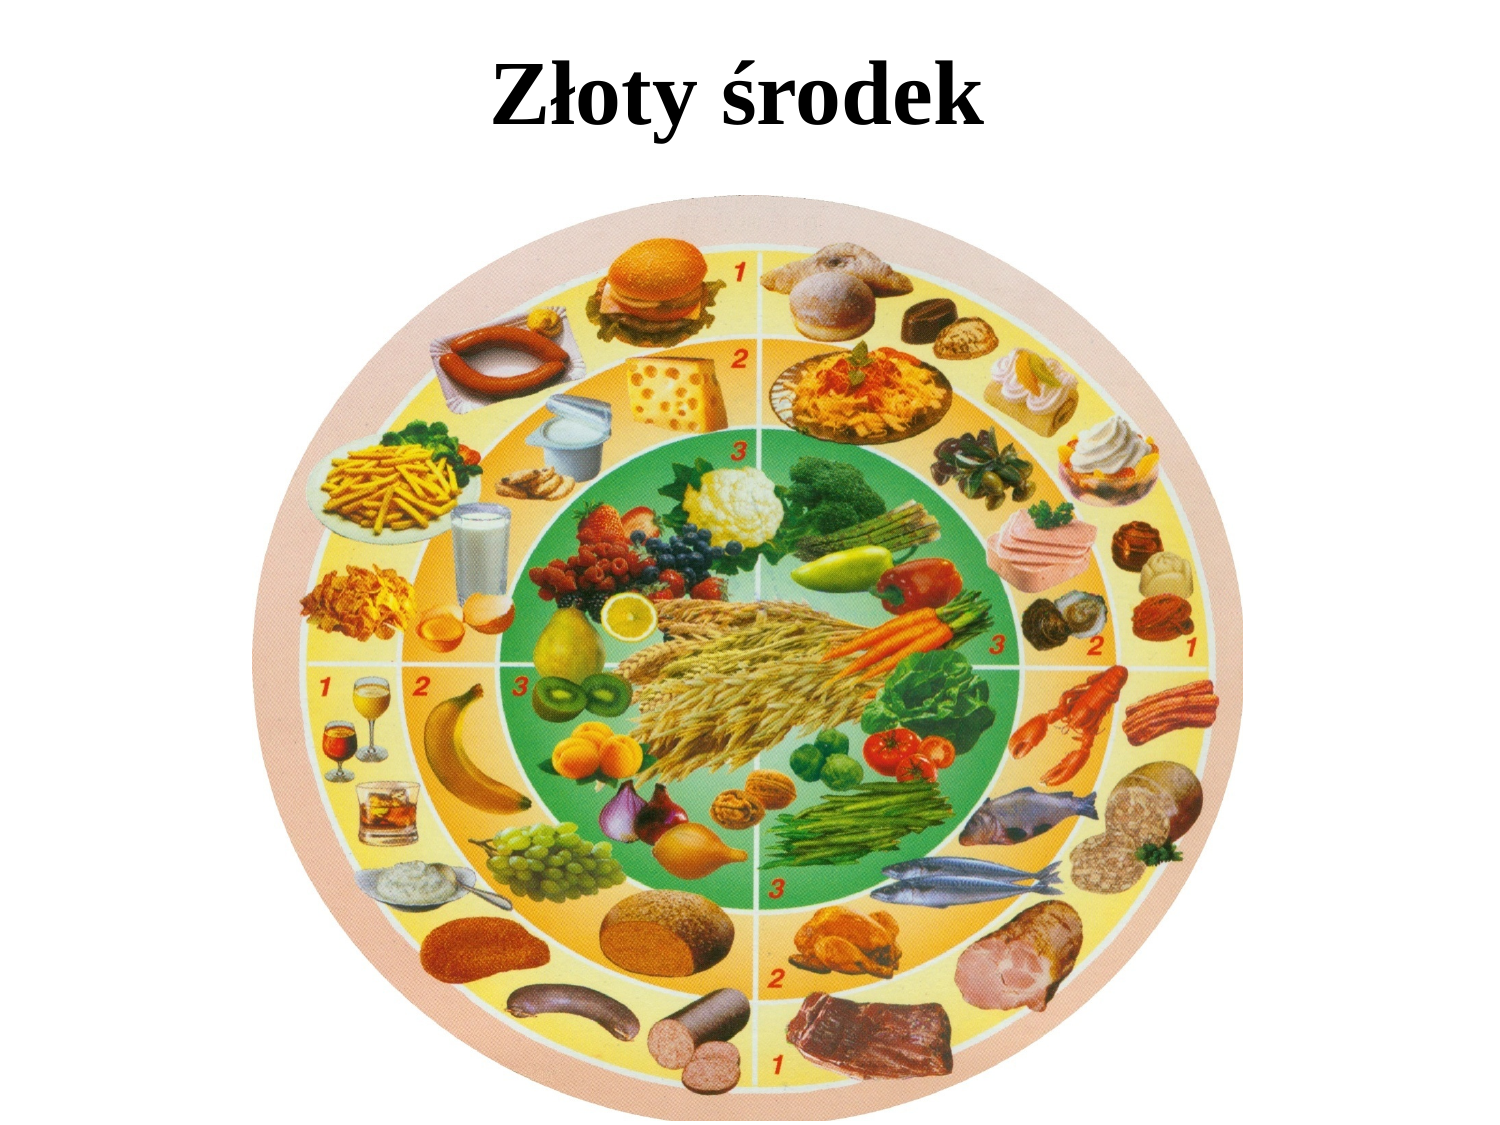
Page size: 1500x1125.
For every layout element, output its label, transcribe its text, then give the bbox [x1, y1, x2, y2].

text_box Złoty środek [99, 0, 1375, 188]
picture [252, 195, 1243, 1121]
